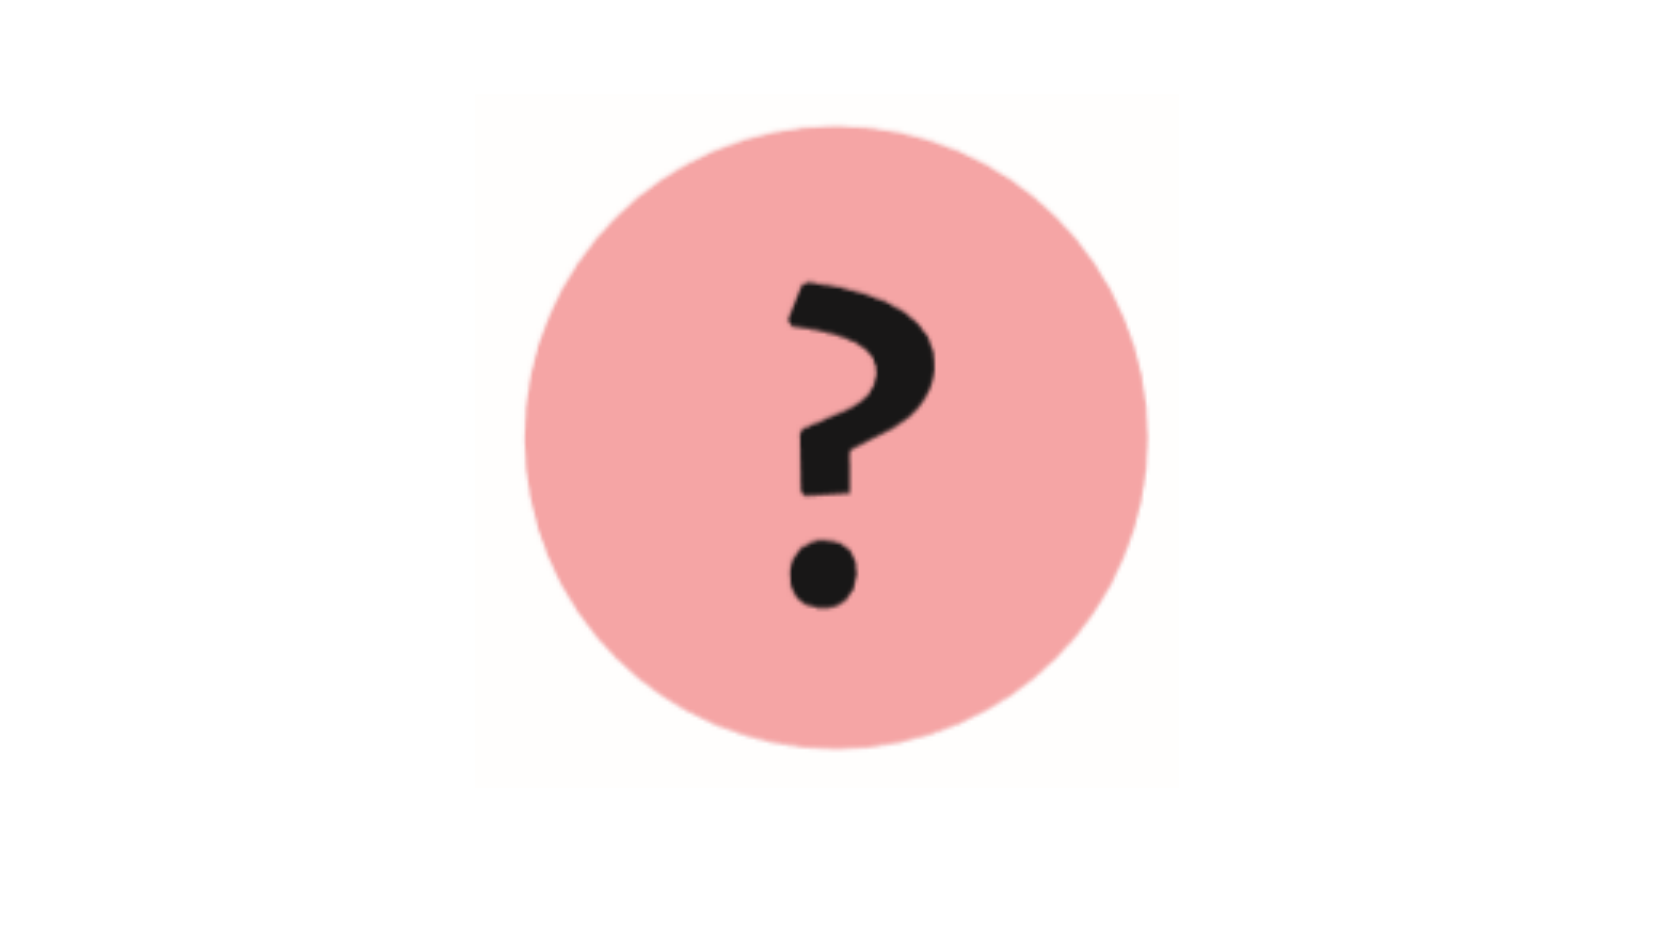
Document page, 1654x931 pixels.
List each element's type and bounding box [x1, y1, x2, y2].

picture [475, 94, 1179, 788]
